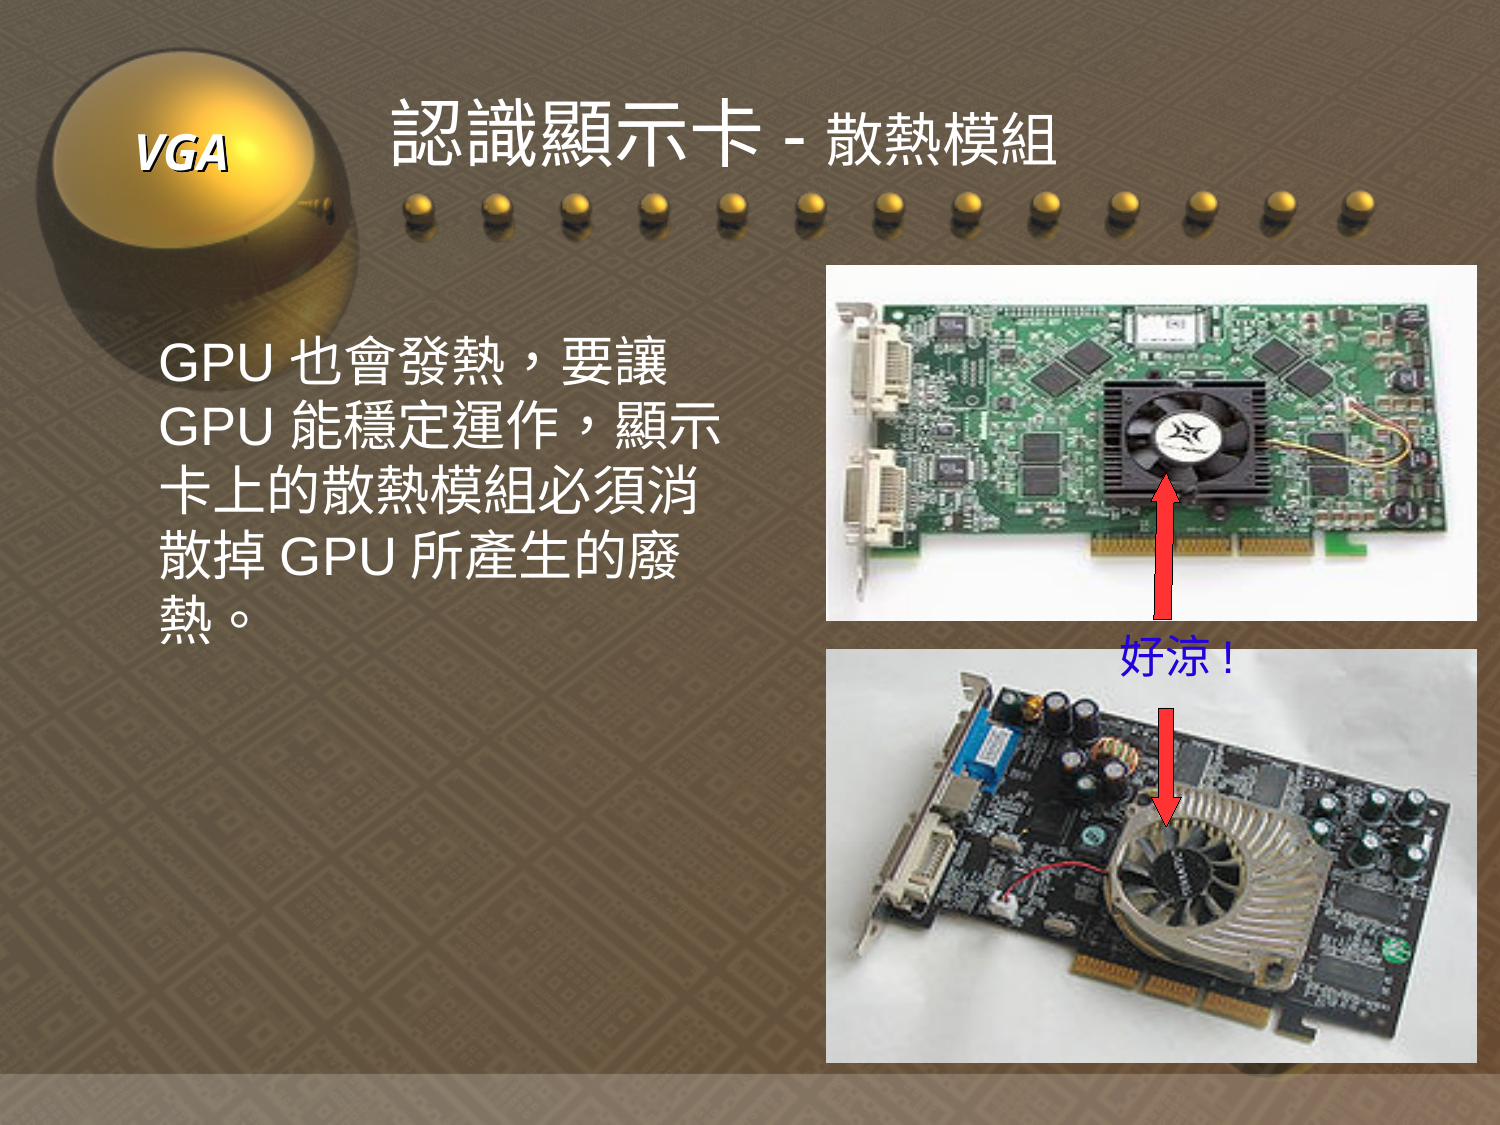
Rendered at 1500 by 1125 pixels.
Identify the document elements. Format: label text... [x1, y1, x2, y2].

list GPU也會發熱，要讓GPU能穩定運作，顯示卡上的散熱模組必須消散掉GPU所產生的廢熱。 [87, 237, 741, 1039]
text_box 好涼! [1062, 620, 1329, 720]
picture [0, 0, 1500, 1073]
text_box [1151, 720, 1182, 827]
text_box [1150, 472, 1181, 620]
title 認識顯示卡-散熱模組 [375, 33, 1438, 230]
